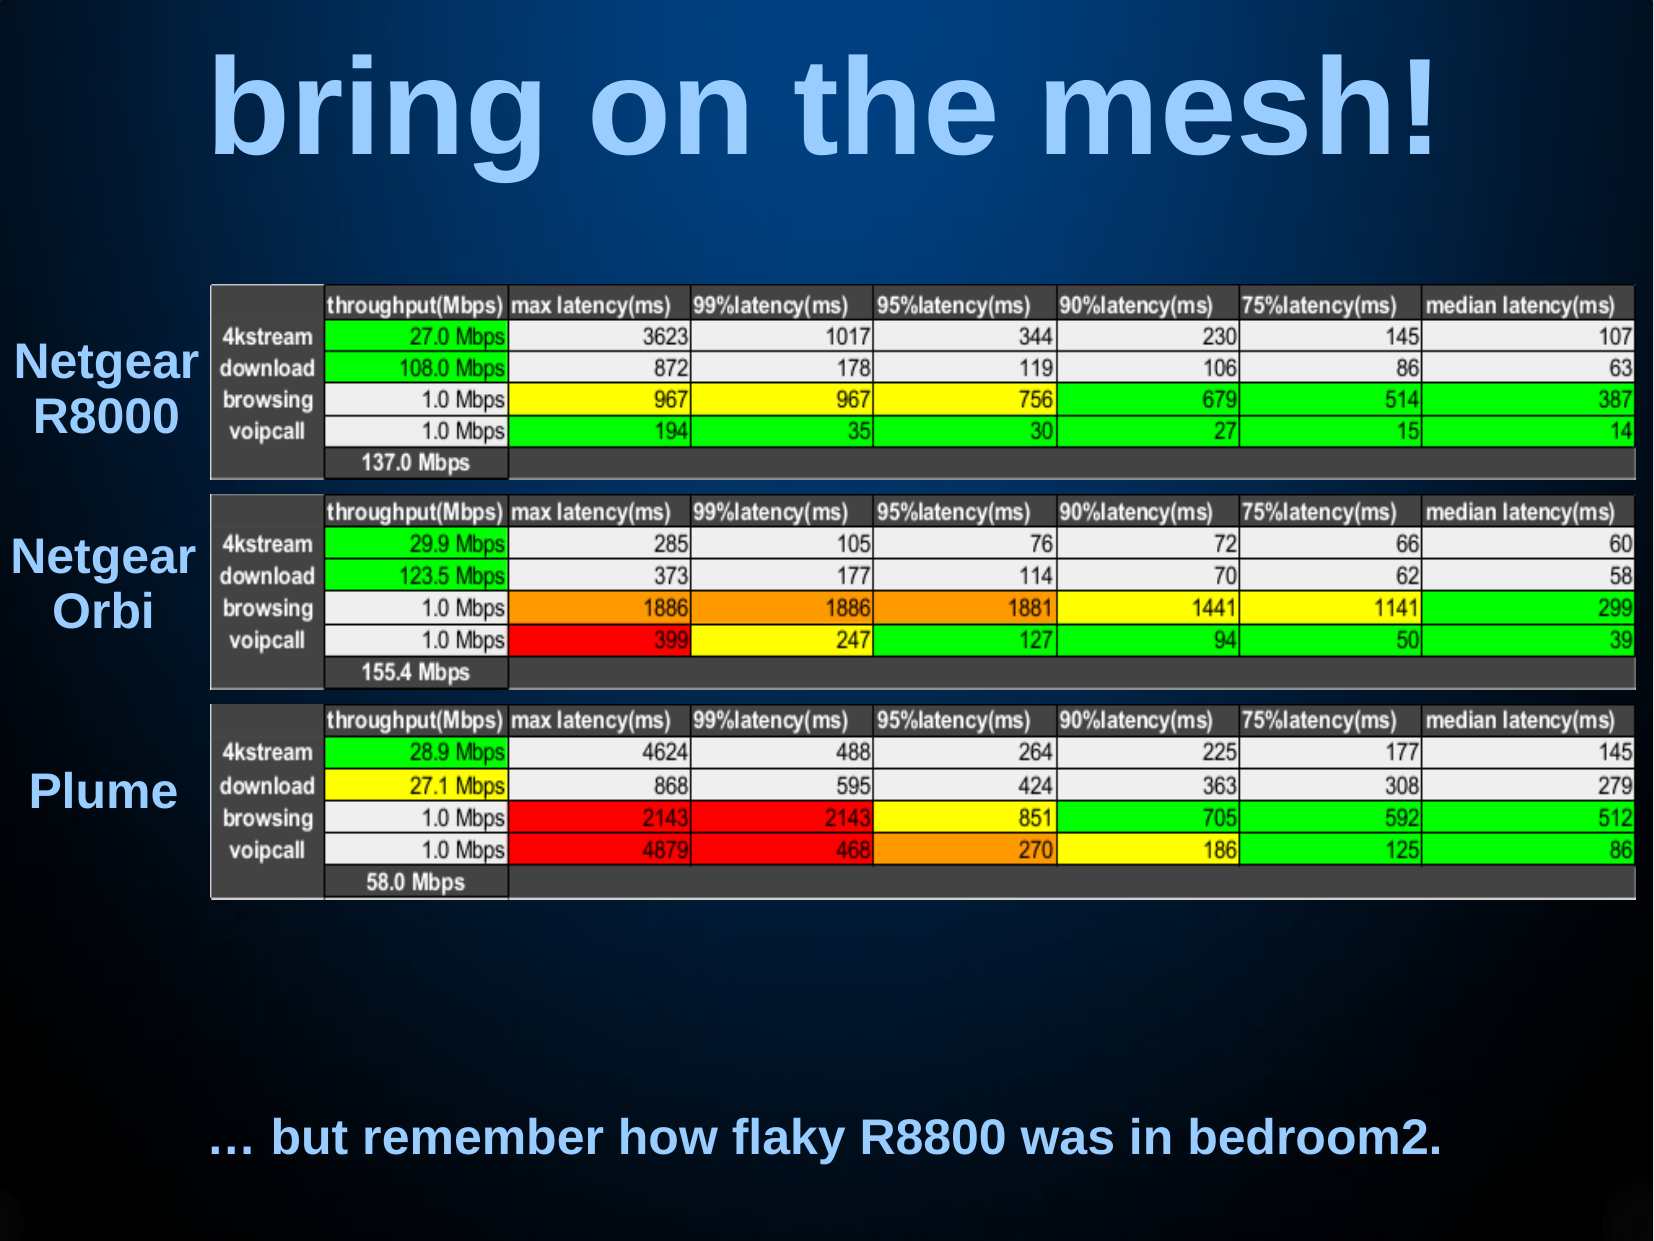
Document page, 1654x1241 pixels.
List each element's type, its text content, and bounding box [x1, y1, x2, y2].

title Plume [0, 687, 207, 895]
title … but remember how flaky R8800 was in bedroom2. [0, 1033, 1651, 1241]
title Netgear R8000 [3, 285, 211, 493]
title Netgear Orbi [0, 480, 207, 687]
title bring on the mesh! [0, 2, 1651, 211]
picture [0, 0, 1654, 1241]
